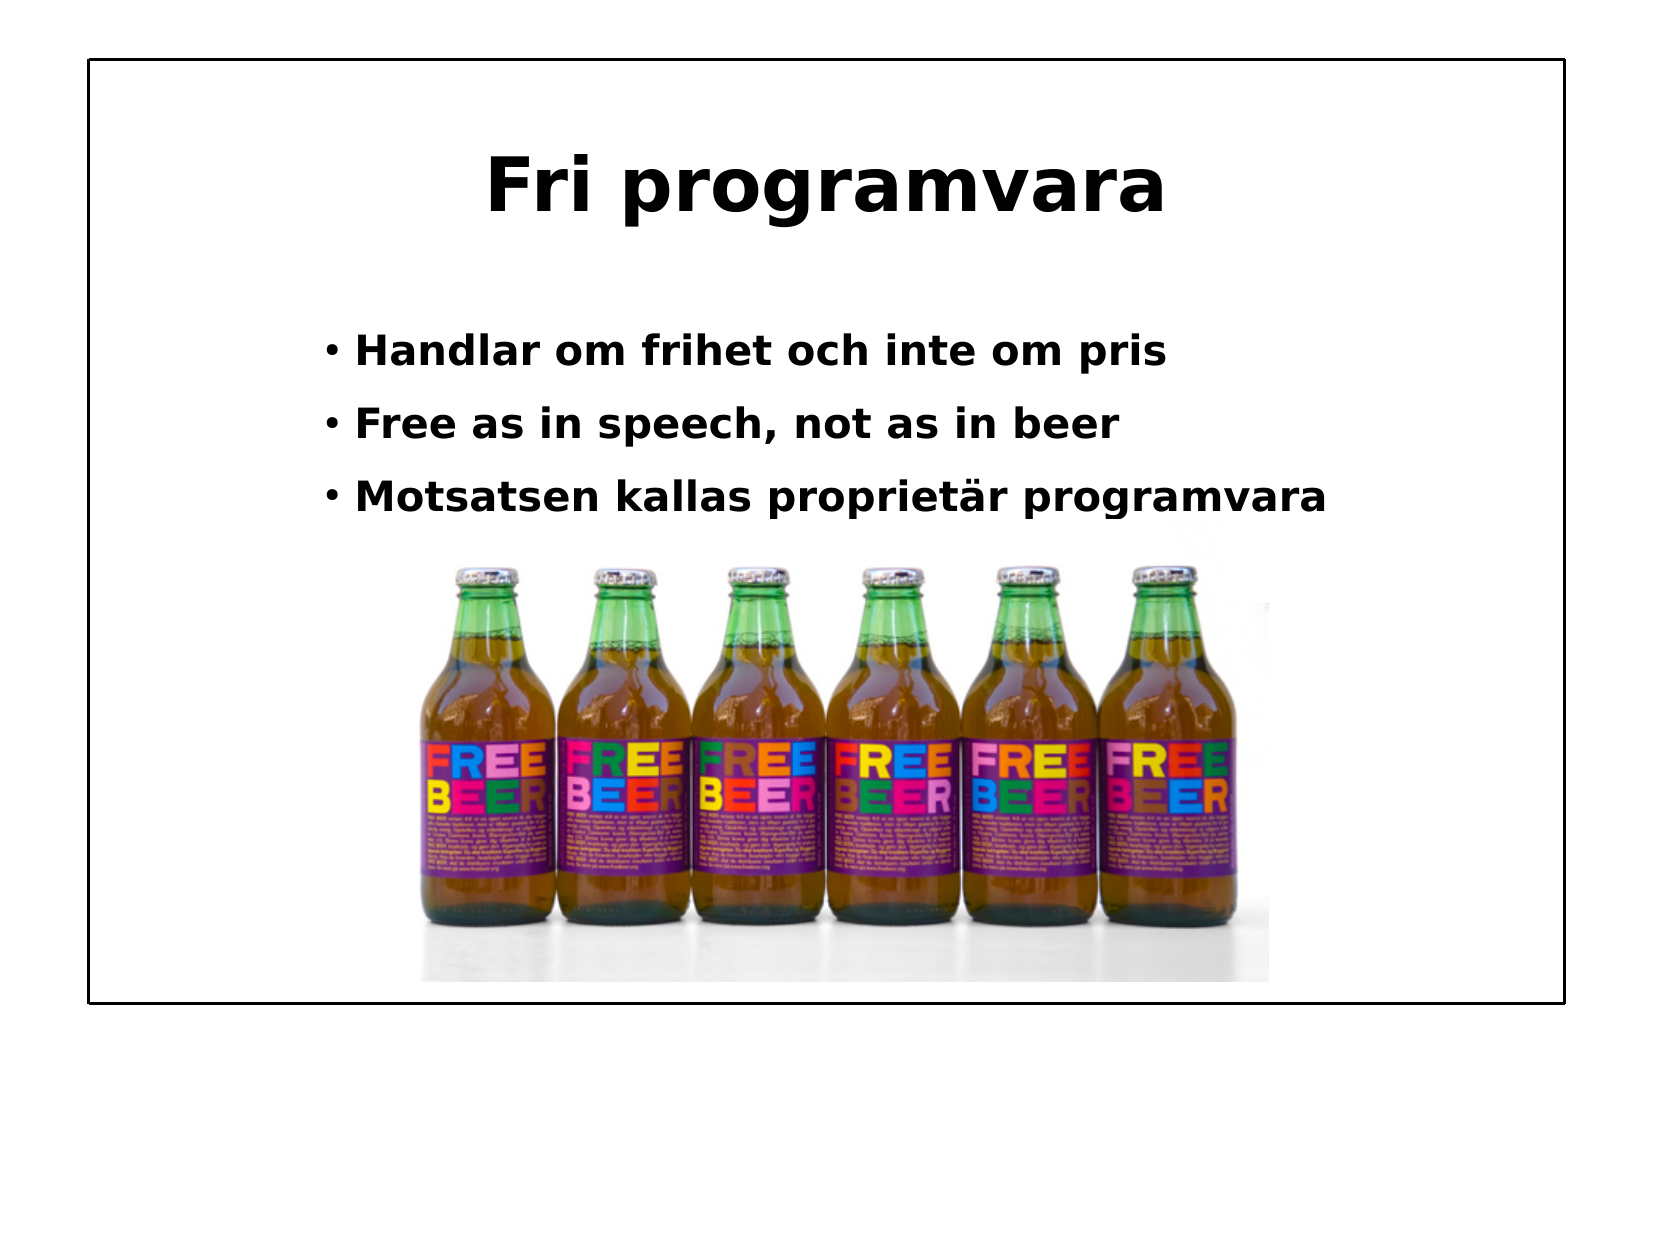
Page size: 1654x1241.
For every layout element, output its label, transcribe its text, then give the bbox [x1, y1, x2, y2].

text_box [88, 59, 1565, 1004]
text_box Handlar om frihet och inte om pris Free as in speech, not as in beer Motsatsen kallas proprietär programvara [310, 295, 1344, 504]
picture [385, 519, 1269, 982]
text_box Fri programvara [469, 134, 1184, 237]
